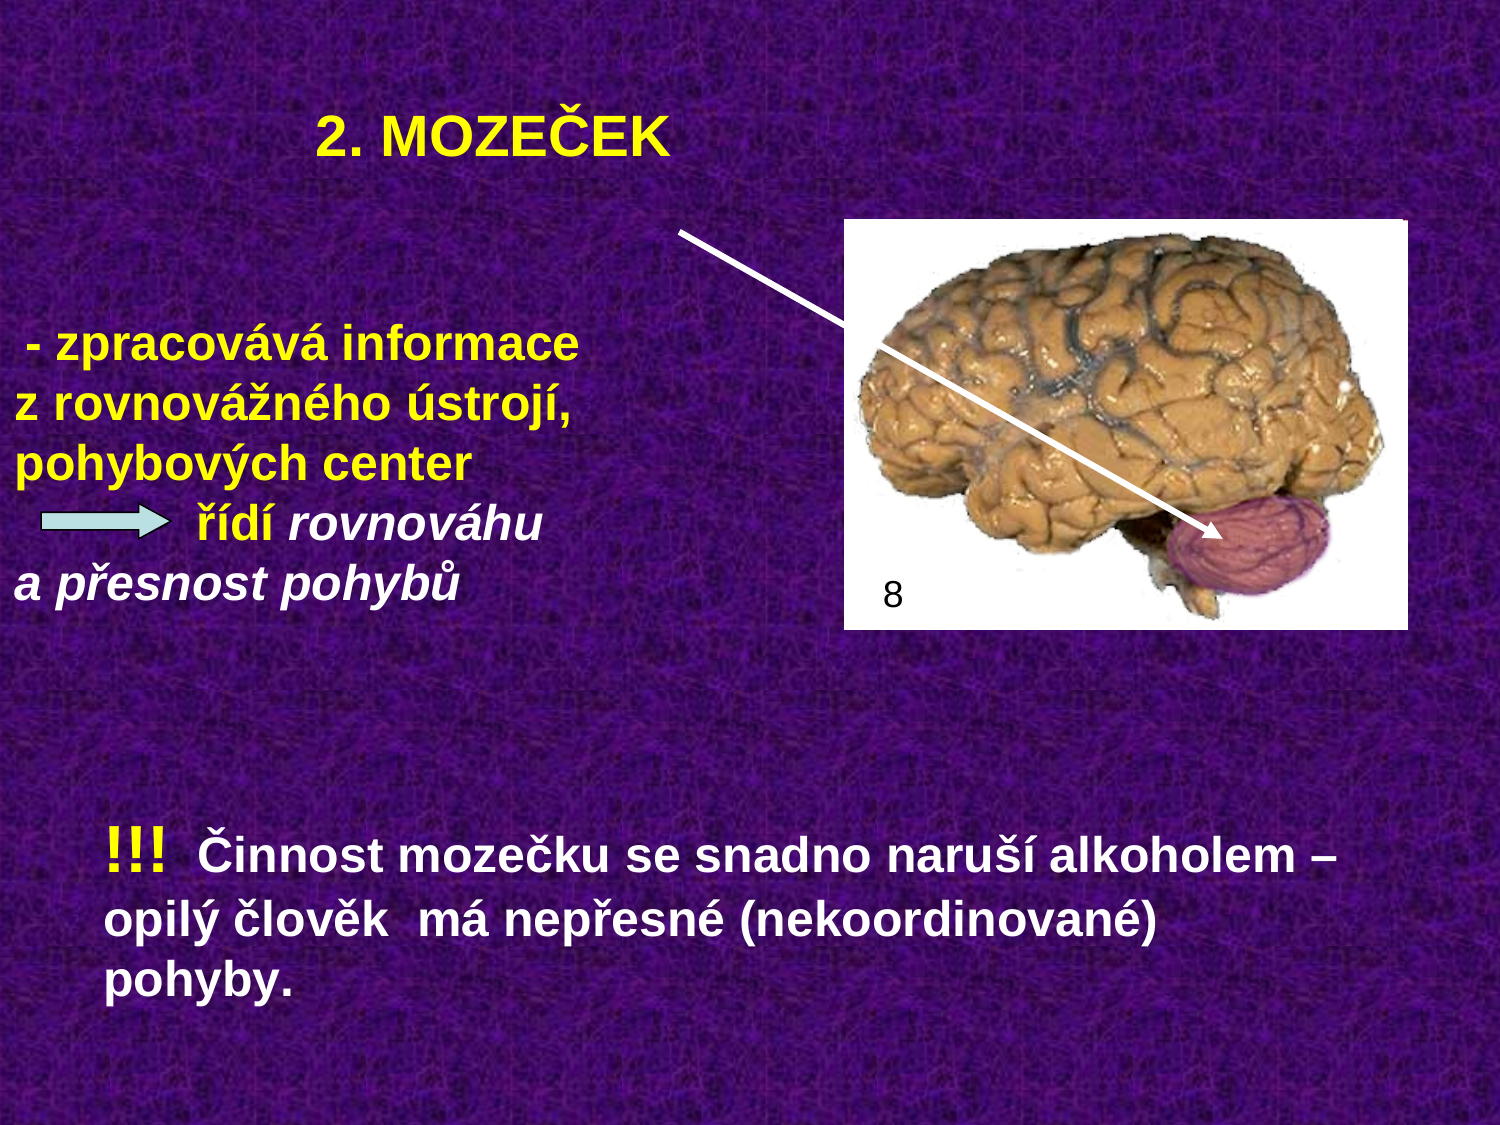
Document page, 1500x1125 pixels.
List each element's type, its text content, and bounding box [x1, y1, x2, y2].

text_box - zpracovává informace z rovnovážného ústrojí, pohybových center řídí rovnováhu a přesnost pohybů [0, 302, 821, 619]
text_box !!! Činnost mozečku se snadno naruší alkoholem – opilý člověk má nepřesné (nekoordinované) pohyby. [88, 798, 1365, 1015]
text_box 8 [868, 562, 987, 623]
text_box 2. MOZEČEK [301, 90, 1176, 176]
text_box [41, 503, 172, 539]
picture [0, 0, 1500, 1125]
